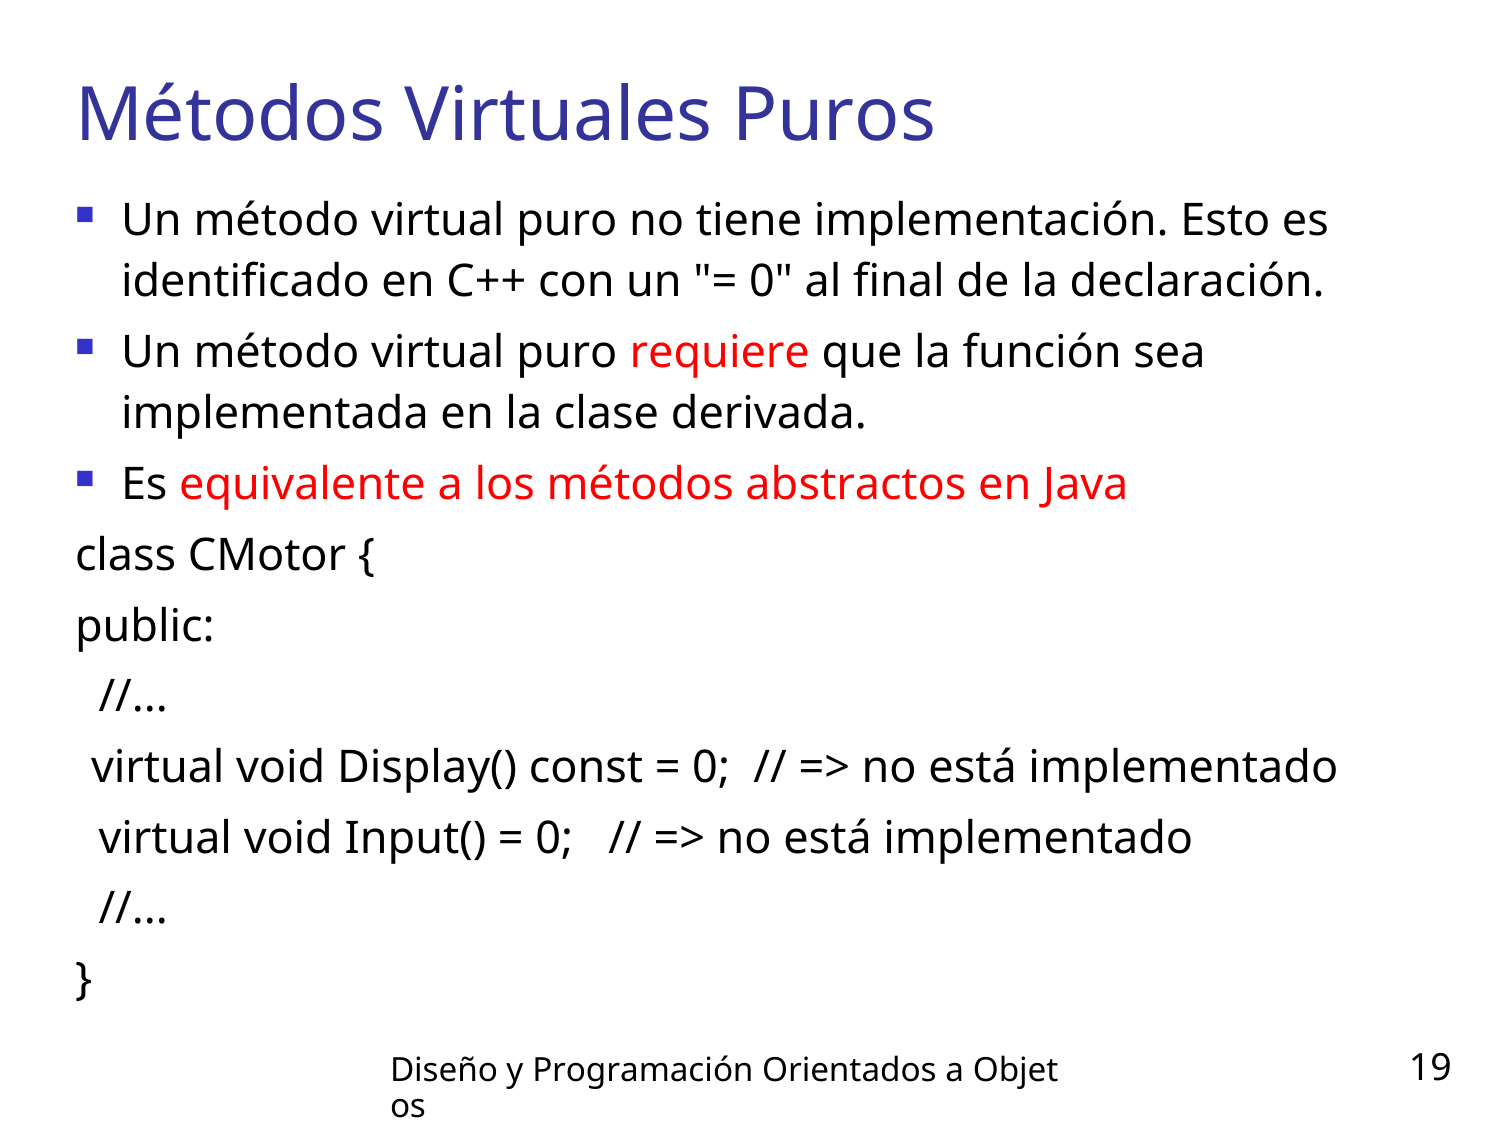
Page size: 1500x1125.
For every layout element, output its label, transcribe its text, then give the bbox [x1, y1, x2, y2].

title Métodos Virtuales Puros [75, 25, 1466, 188]
list Un método virtual puro no tiene implementación. Esto es identificado en C++ con un "= 0" al final de la declaración. Un método virtual puro requiere que la función sea implementada en la clase derivada. Es equivalente a los métodos abstractos en Java class CMotor { public: //... virtual void Display() const = 0; // => no está implementado virtual void Input() = 0; // => no está implementado //... } [75, 187, 1462, 1013]
